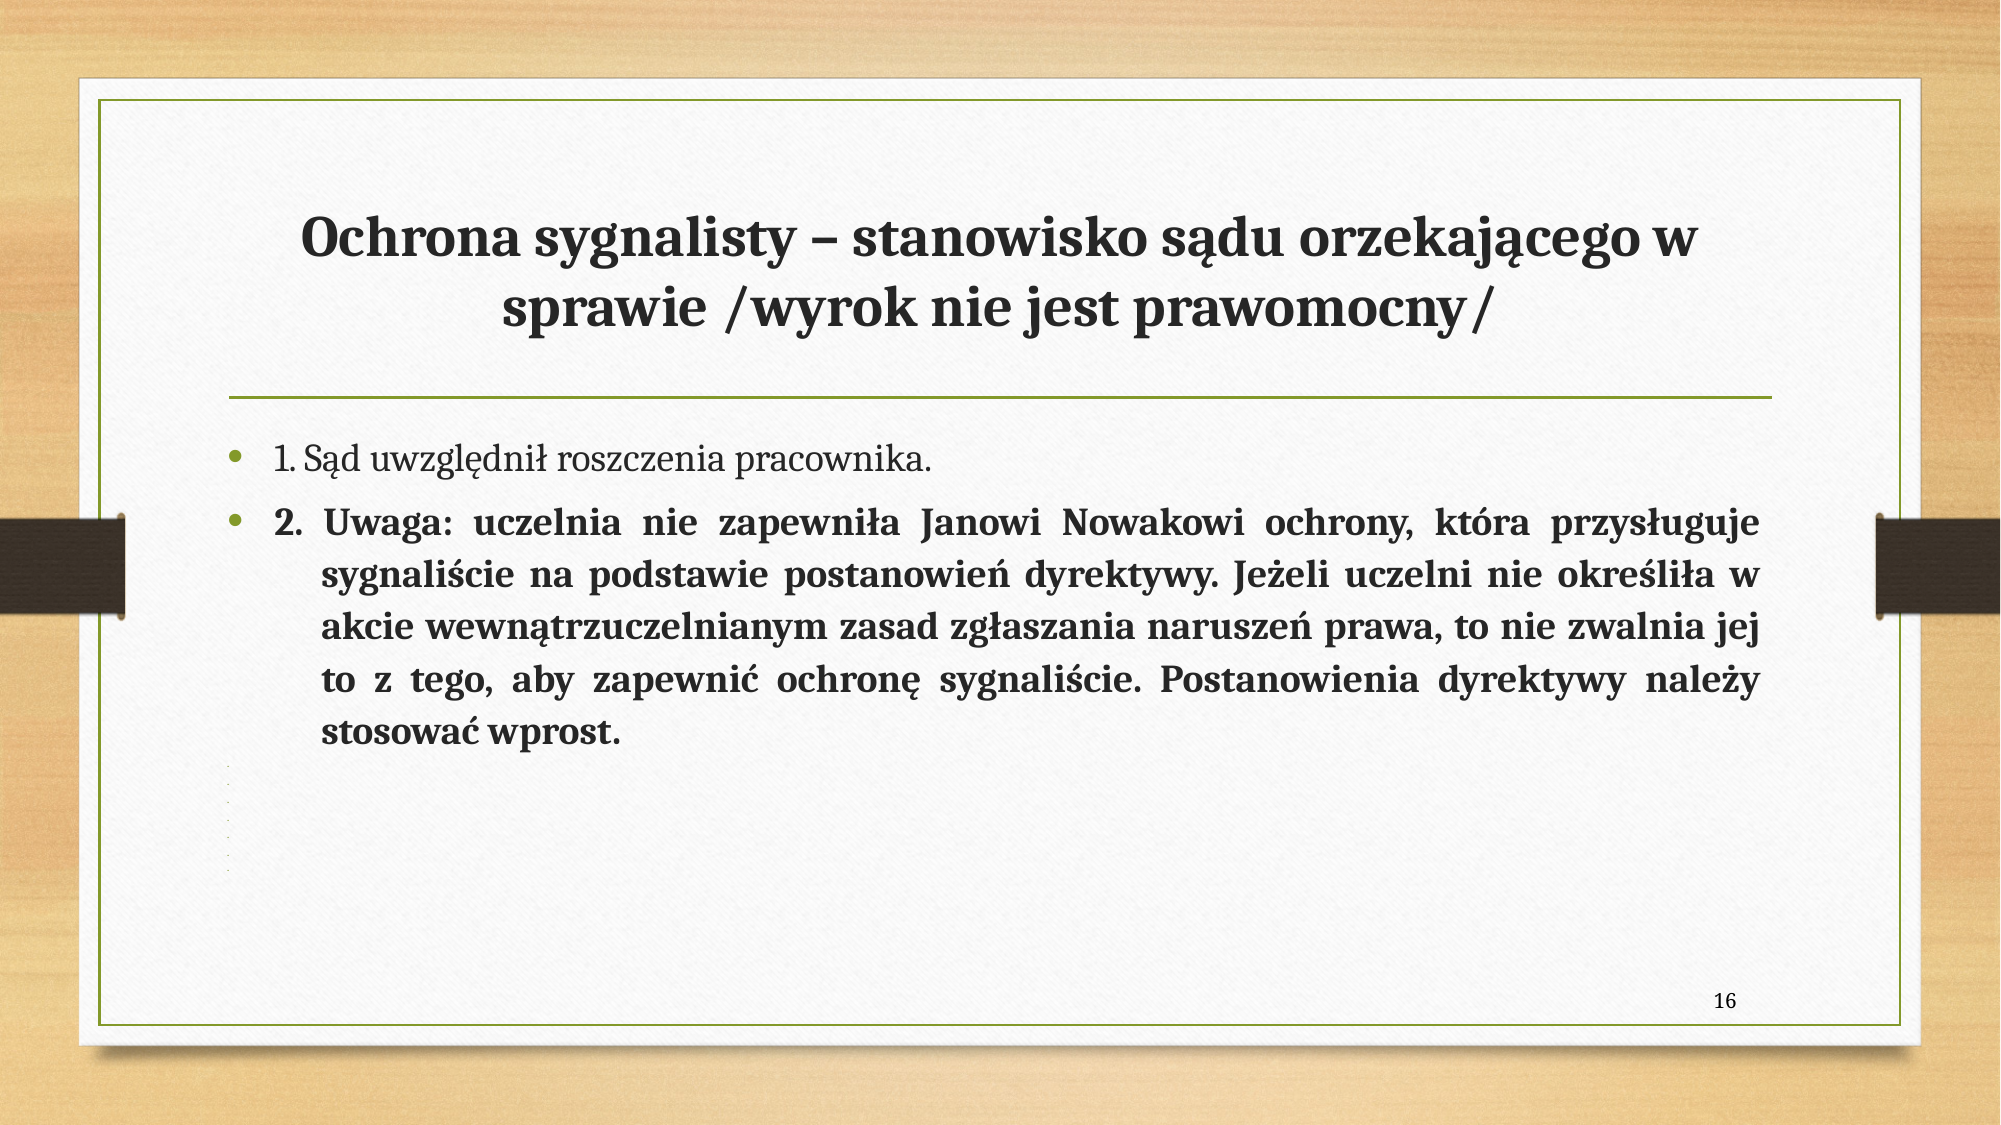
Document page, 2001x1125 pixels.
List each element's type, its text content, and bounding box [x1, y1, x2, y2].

title Ochrona sygnalisty – stanowisko sądu orzekającego w sprawie /wyrok nie jest prawomocny/ [212, 161, 1788, 376]
text_box [1698, 979, 1788, 1026]
list 1. Sąd uwzględnił roszczenia pracownika. 2. Uwaga: uczelnia nie zapewniła Janowi Nowakowi ochrony, która przysługuje sygnaliście na podstawie postanowień dyrektywy. Jeżeli uczelni nie określiła w akcie wewnątrzuczelnianym zasad zgłaszania naruszeń prawa, to nie zwalnia jej to z tego, aby zapewnić ochronę sygnaliście. Postanowienia dyrektywy należy stosować wprost. [212, 419, 1788, 964]
